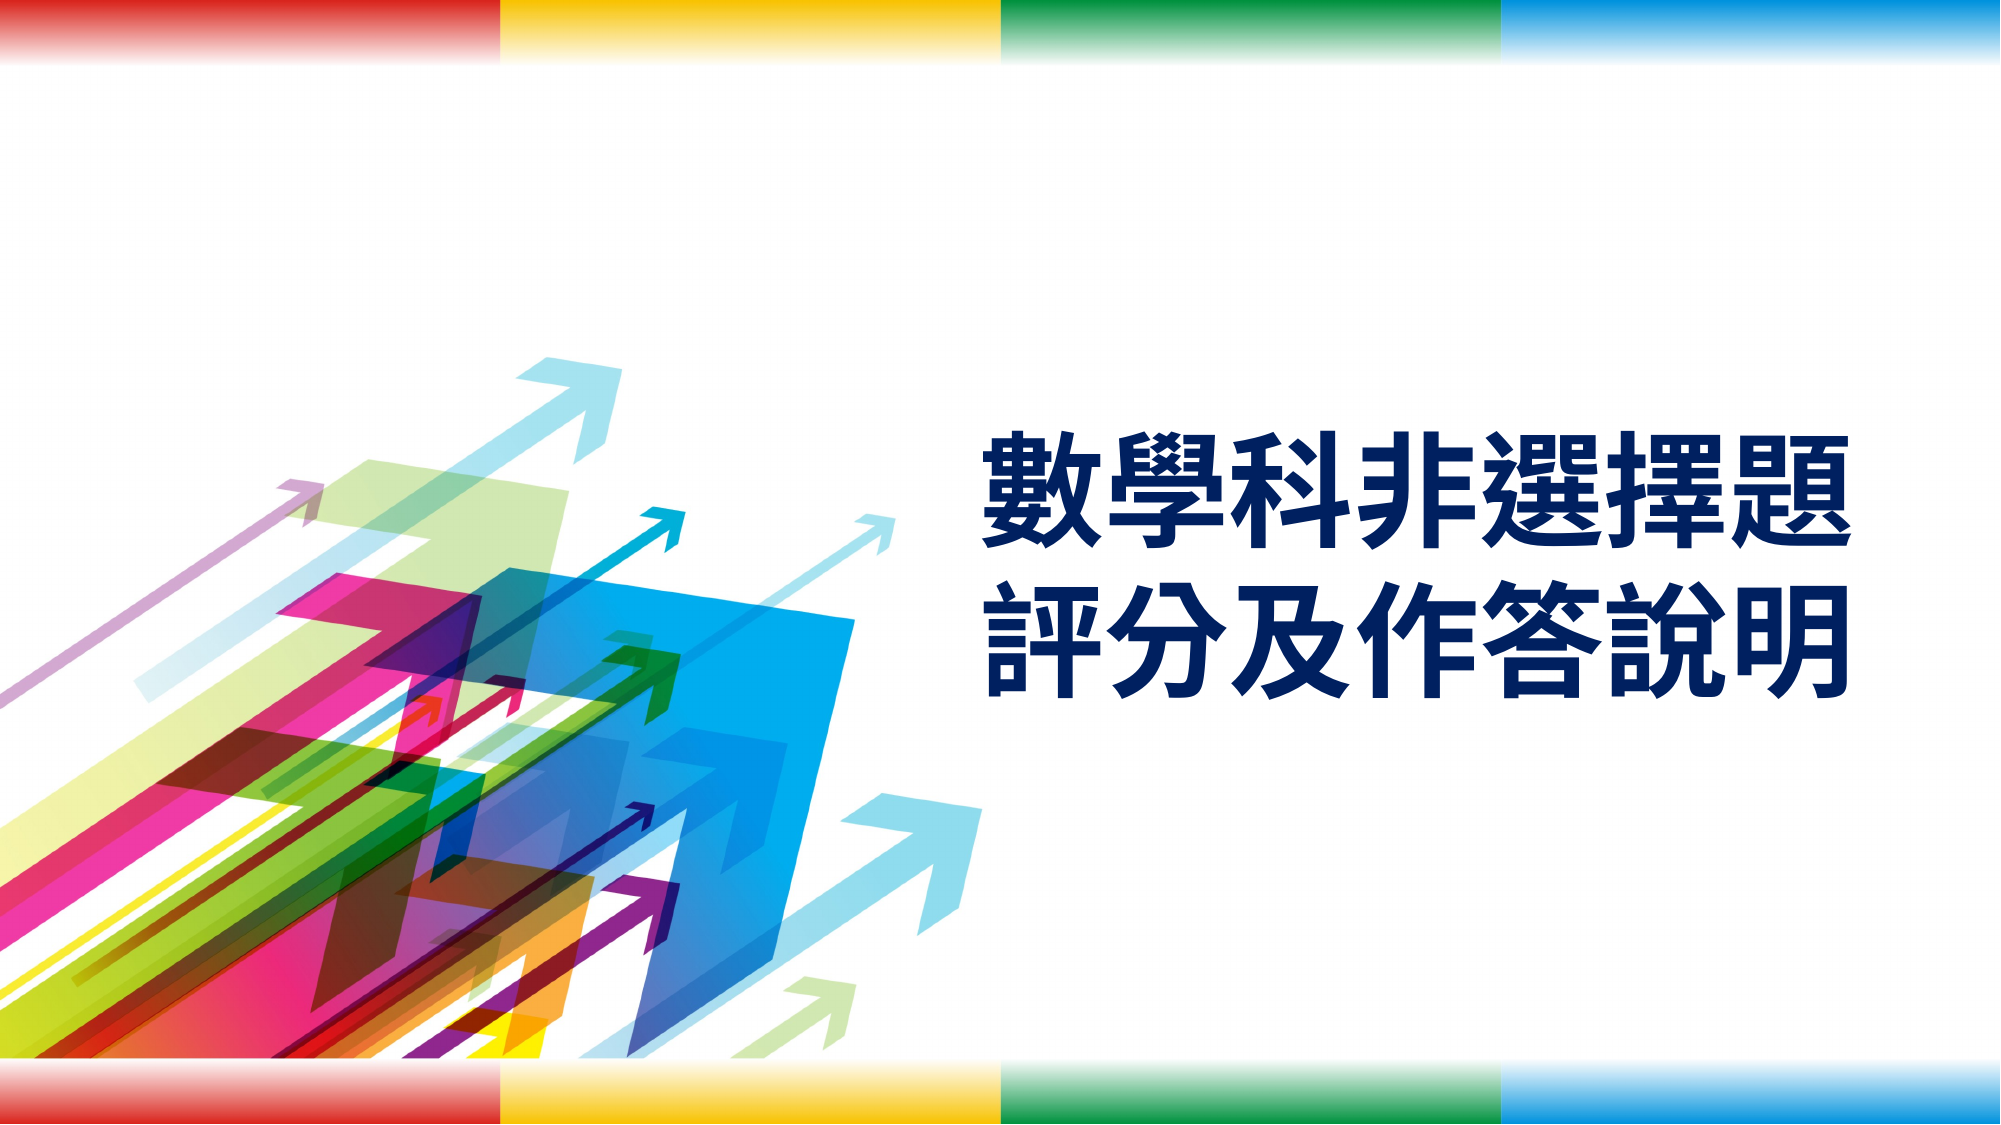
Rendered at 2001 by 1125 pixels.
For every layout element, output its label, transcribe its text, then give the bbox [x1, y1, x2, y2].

title 數學科非選擇題 評分及作答說明 [779, 392, 2000, 733]
